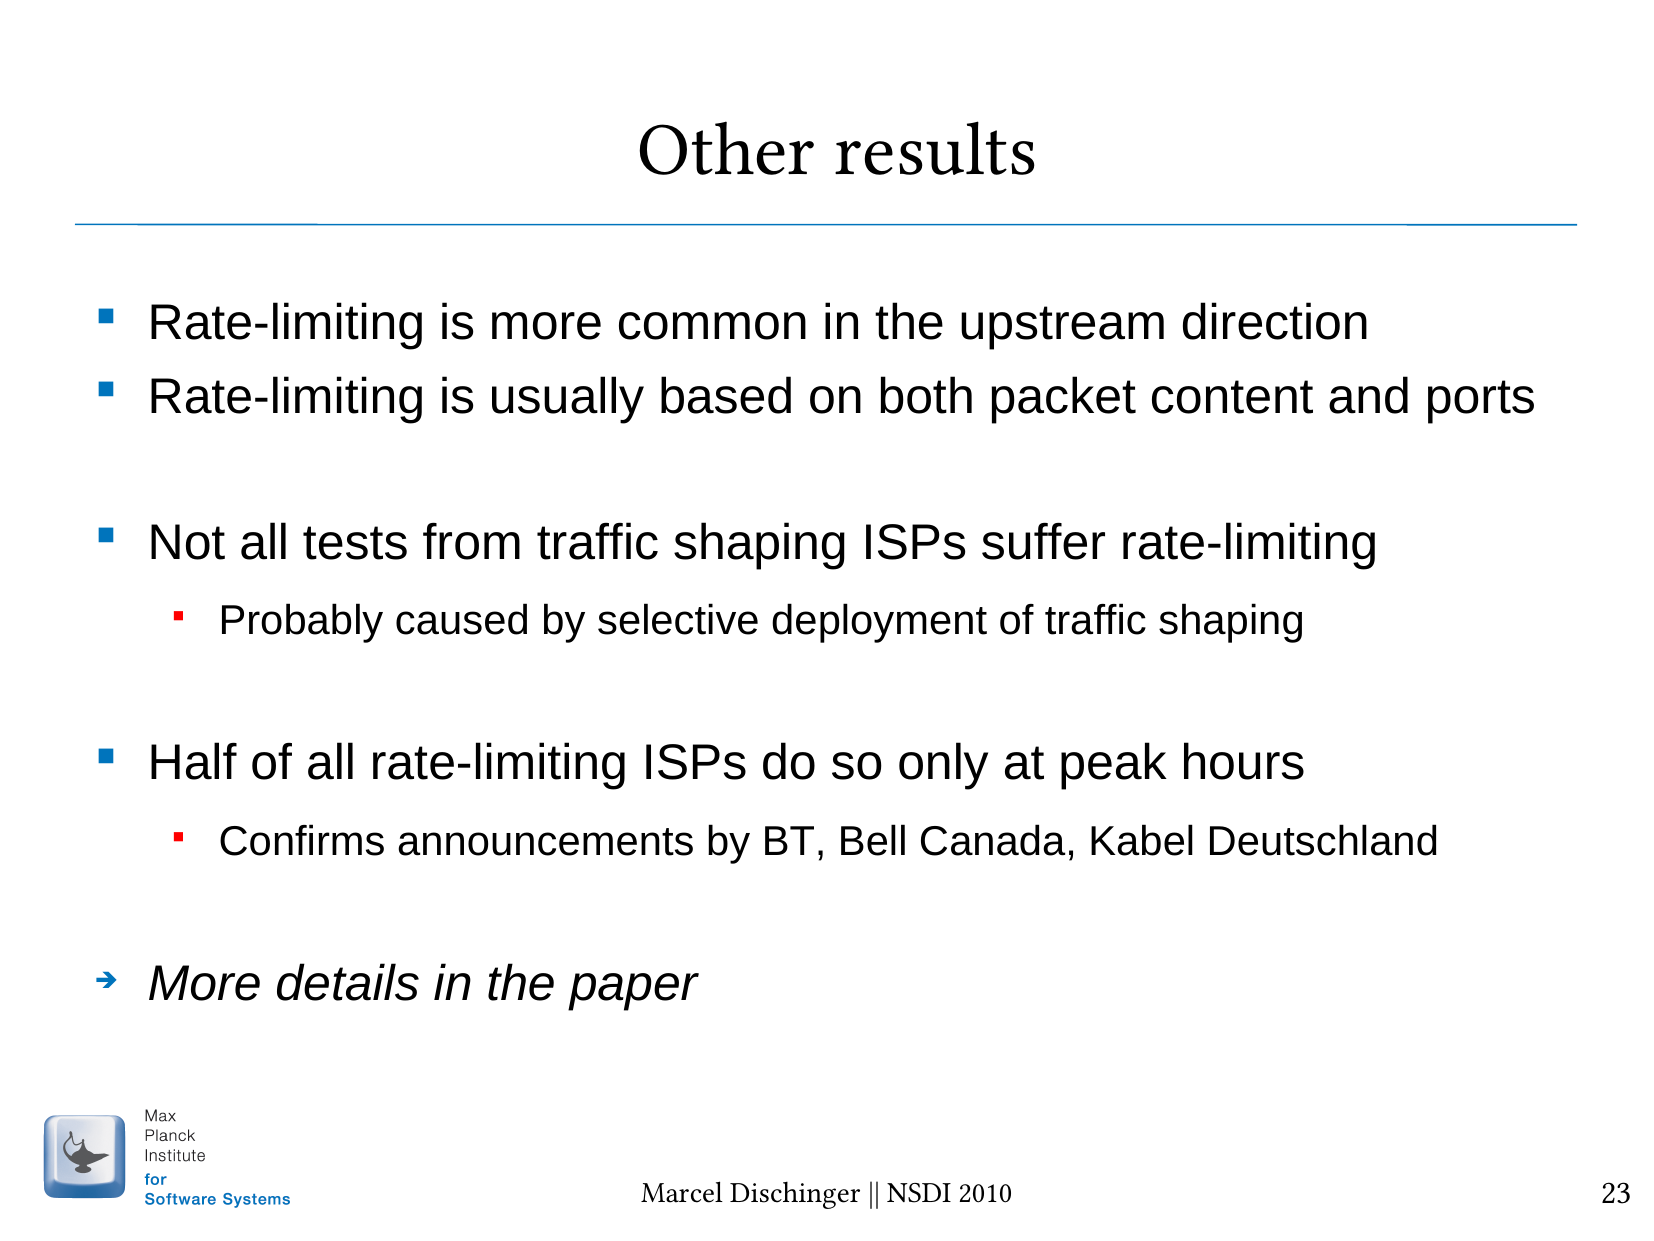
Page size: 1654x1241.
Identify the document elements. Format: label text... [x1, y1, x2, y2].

list Rate-limiting is more common in the upstream direction Rate-limiting is usually based on both packet content and ports Not all tests from traffic shaping ISPs suffer rate-limiting Probably caused by selective deployment of traffic shaping Half of all rate-limiting ISPs do so only at peak hours Confirms announcements by BT, Bell Canada, Kabel Deutschland More details in the paper [77, 277, 1579, 1180]
title Other results [54, 51, 1621, 252]
